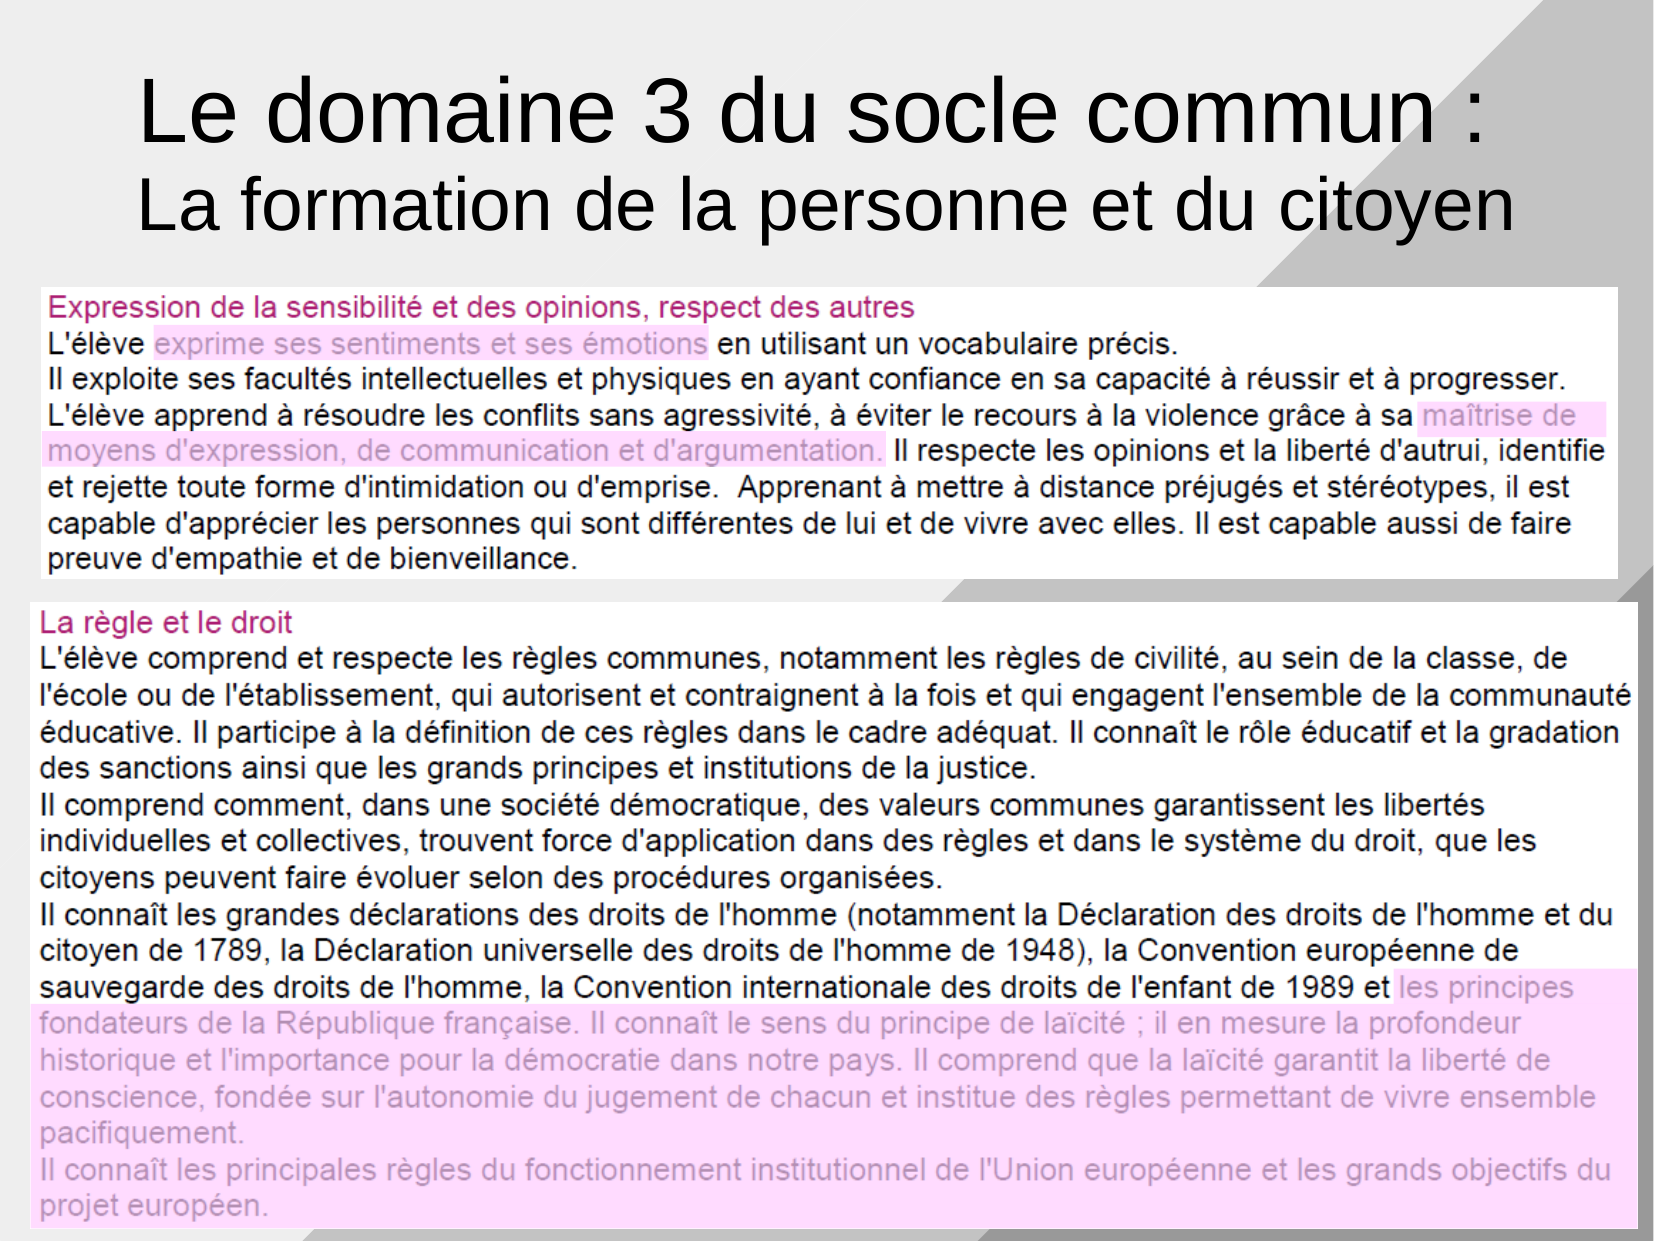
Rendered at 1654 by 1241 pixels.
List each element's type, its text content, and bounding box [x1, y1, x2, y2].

picture [41, 287, 1618, 579]
text_box [30, 968, 1638, 1229]
text_box [41, 431, 886, 467]
title Le domaine 3 du socle commun : La formation de la personne et du citoyen [82, 49, 1571, 257]
text_box [1417, 401, 1607, 438]
text_box [153, 324, 709, 361]
picture [30, 602, 1638, 1003]
